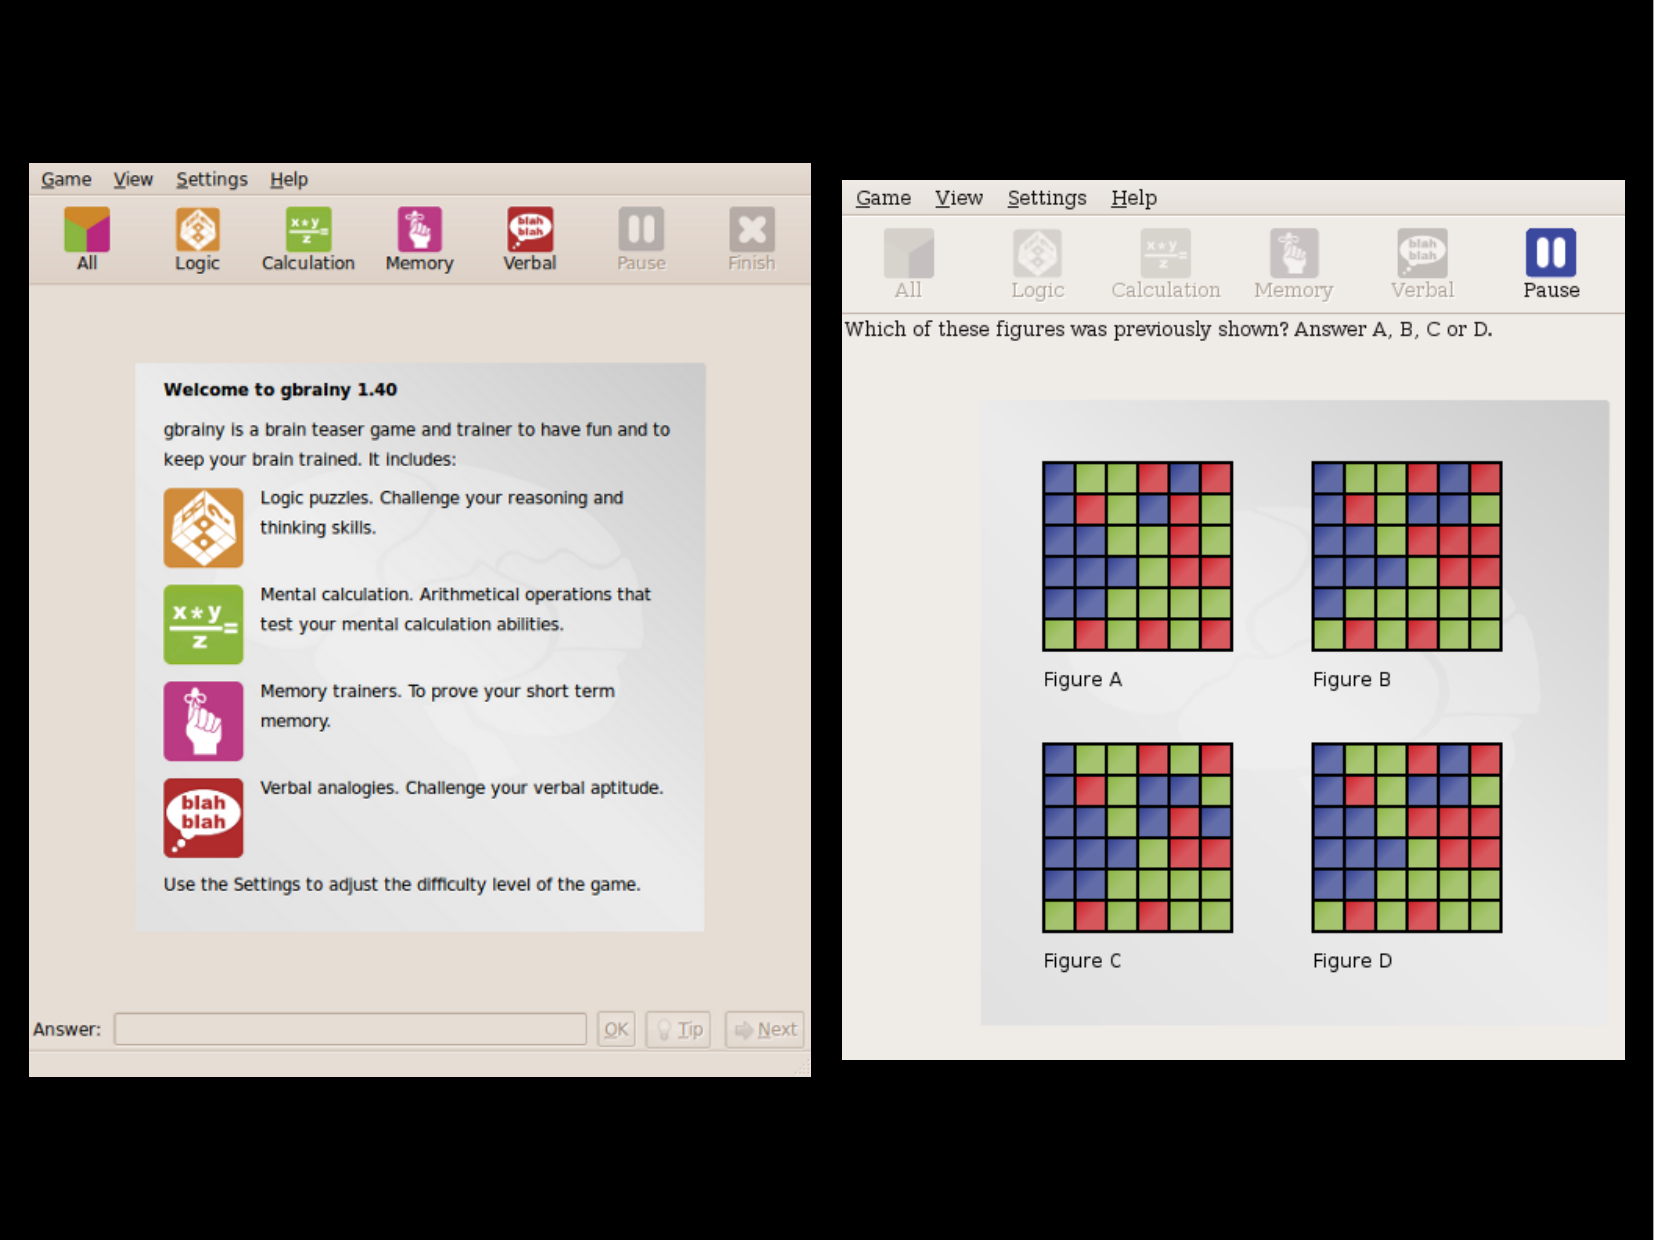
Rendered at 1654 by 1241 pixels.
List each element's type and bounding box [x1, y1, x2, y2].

picture [29, 163, 811, 1078]
picture [842, 180, 1625, 1060]
